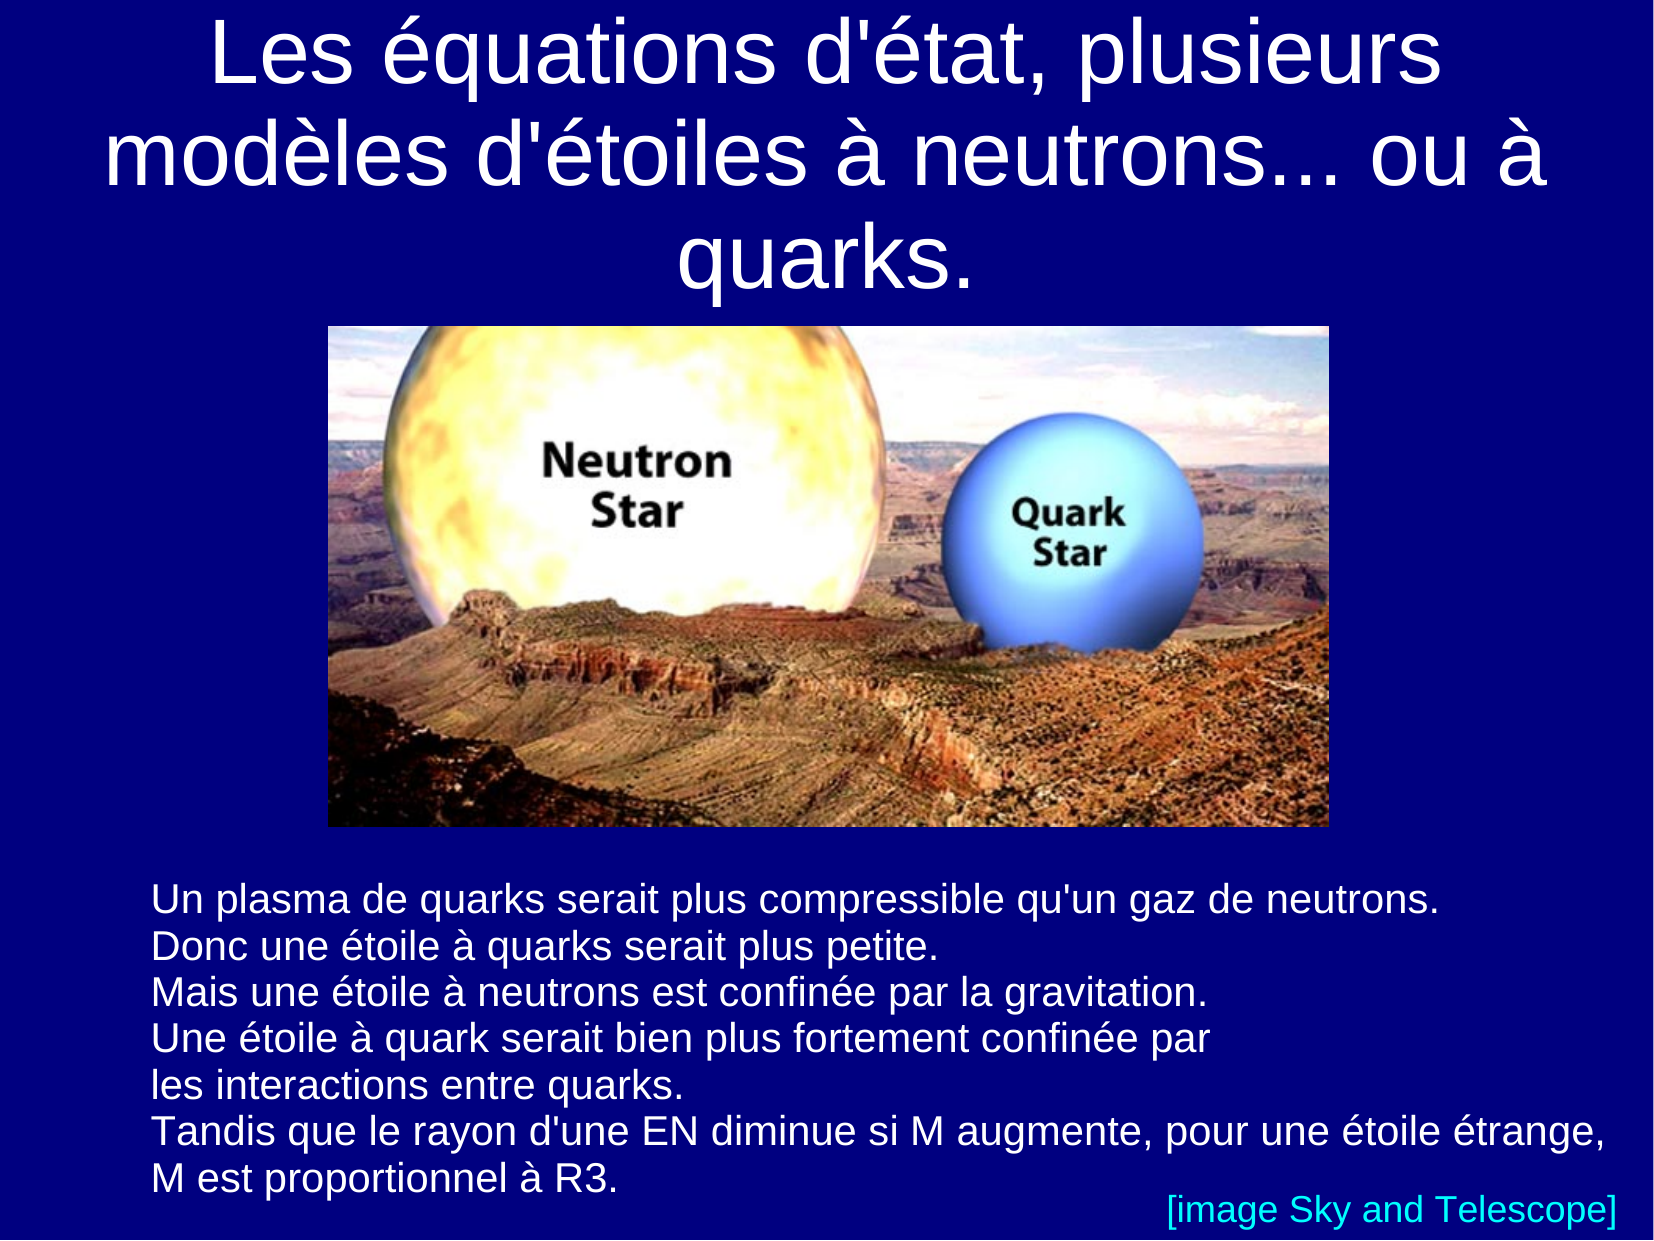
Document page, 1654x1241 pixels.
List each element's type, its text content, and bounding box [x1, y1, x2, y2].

picture [328, 326, 1329, 827]
title Les équations d'état, plusieurs modèles d'étoiles à neutrons... ou à quarks. [82, 0, 1571, 308]
text_box [image Sky and Telescope] [1151, 1211, 1633, 1238]
text_box Un plasma de quarks serait plus compressible qu'un gaz de neutrons. Donc une étoile à quarks serait plus petite. Mais une étoile à neutrons est confinée par la gravitation. Une étoile à quark serait bien plus fortement confinée par les interactions entre quarks. Tandis que le rayon d'une EN diminue si M augmente, pour une étoile étrange, M est proportionnel à R3. [118, 868, 1633, 1211]
